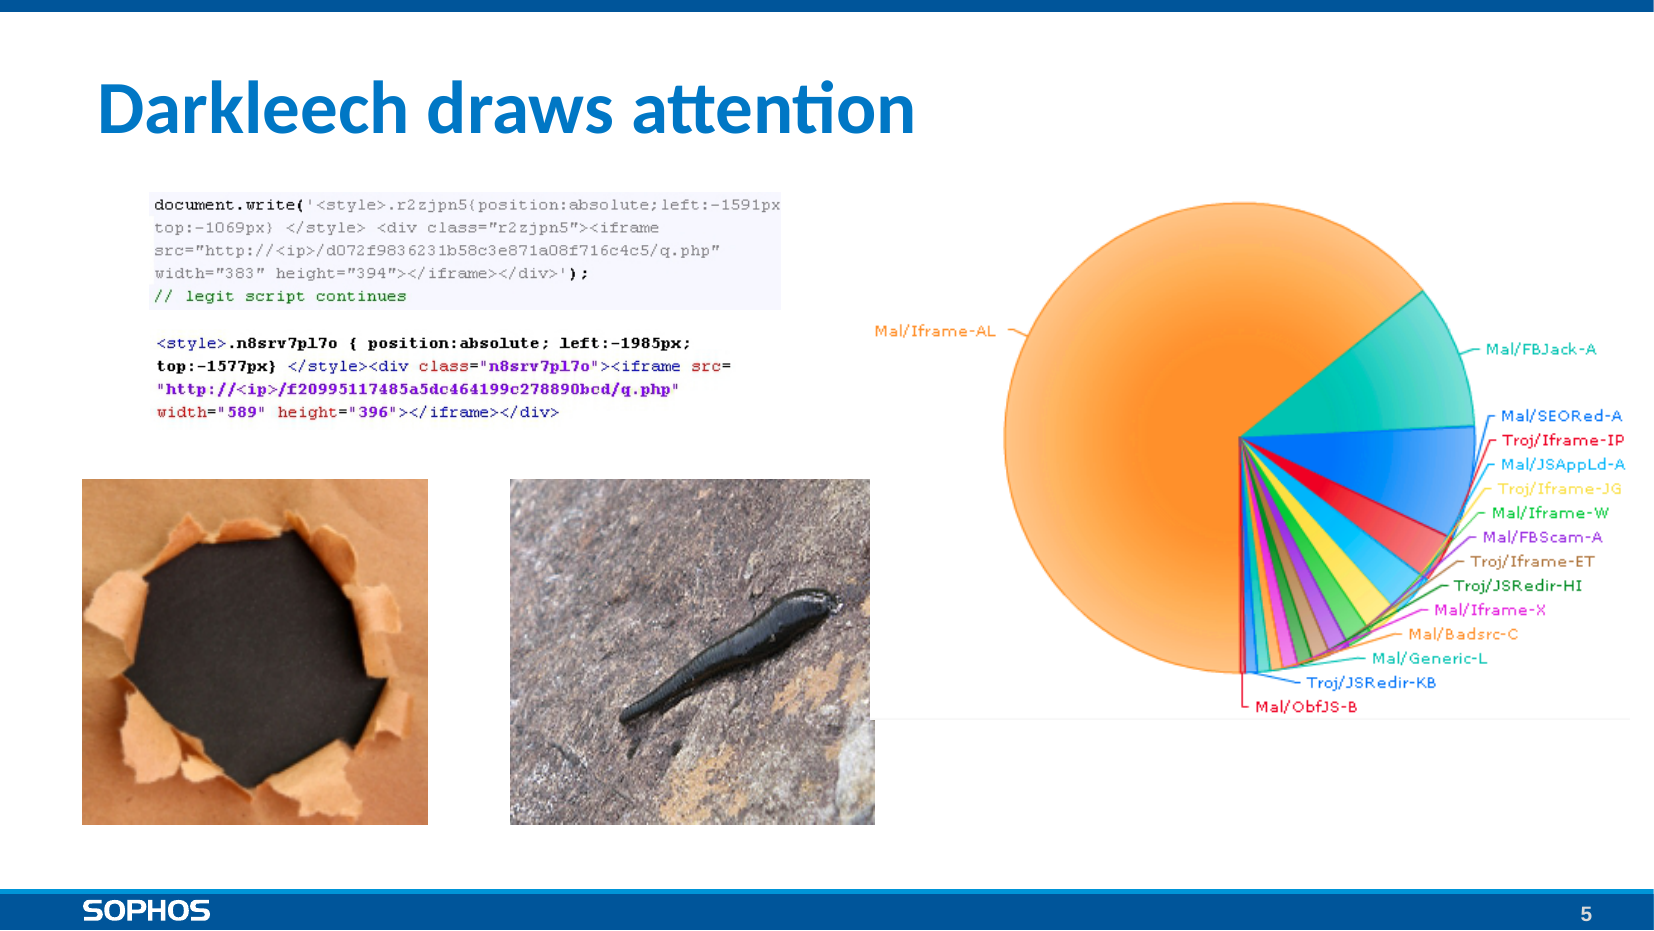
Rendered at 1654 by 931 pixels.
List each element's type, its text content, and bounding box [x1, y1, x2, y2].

picture [510, 185, 1630, 826]
picture [149, 192, 781, 310]
picture [82, 479, 428, 826]
picture [150, 329, 777, 430]
title Darkleech draws attention [82, 37, 1571, 170]
